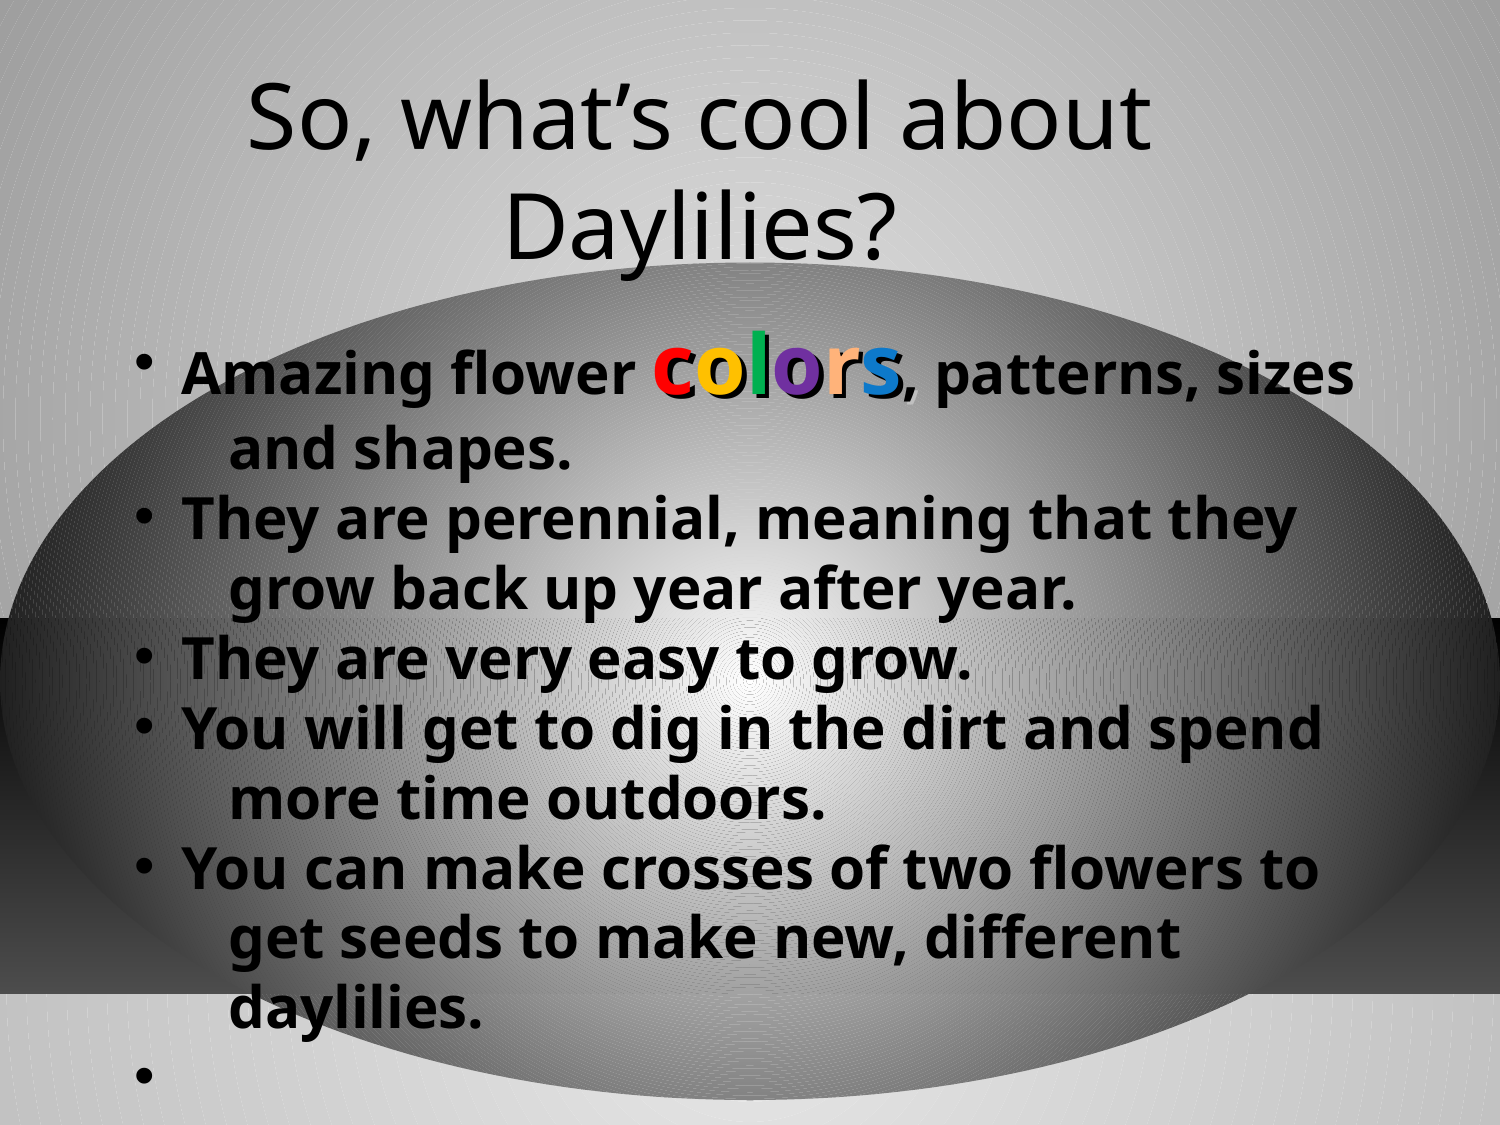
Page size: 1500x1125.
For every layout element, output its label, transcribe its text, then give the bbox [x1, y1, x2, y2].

text_box So, what’s cool about Daylilies? [99, 50, 1300, 288]
text_box Amazing flower colors, patterns, sizes and shapes. They are perennial, meaning that they grow back up year after year. They are very easy to grow. You will get to dig in the dirt and spend more time outdoors. You can make crosses of two flowers to get seeds to make new, different daylilies. [119, 303, 1395, 1125]
